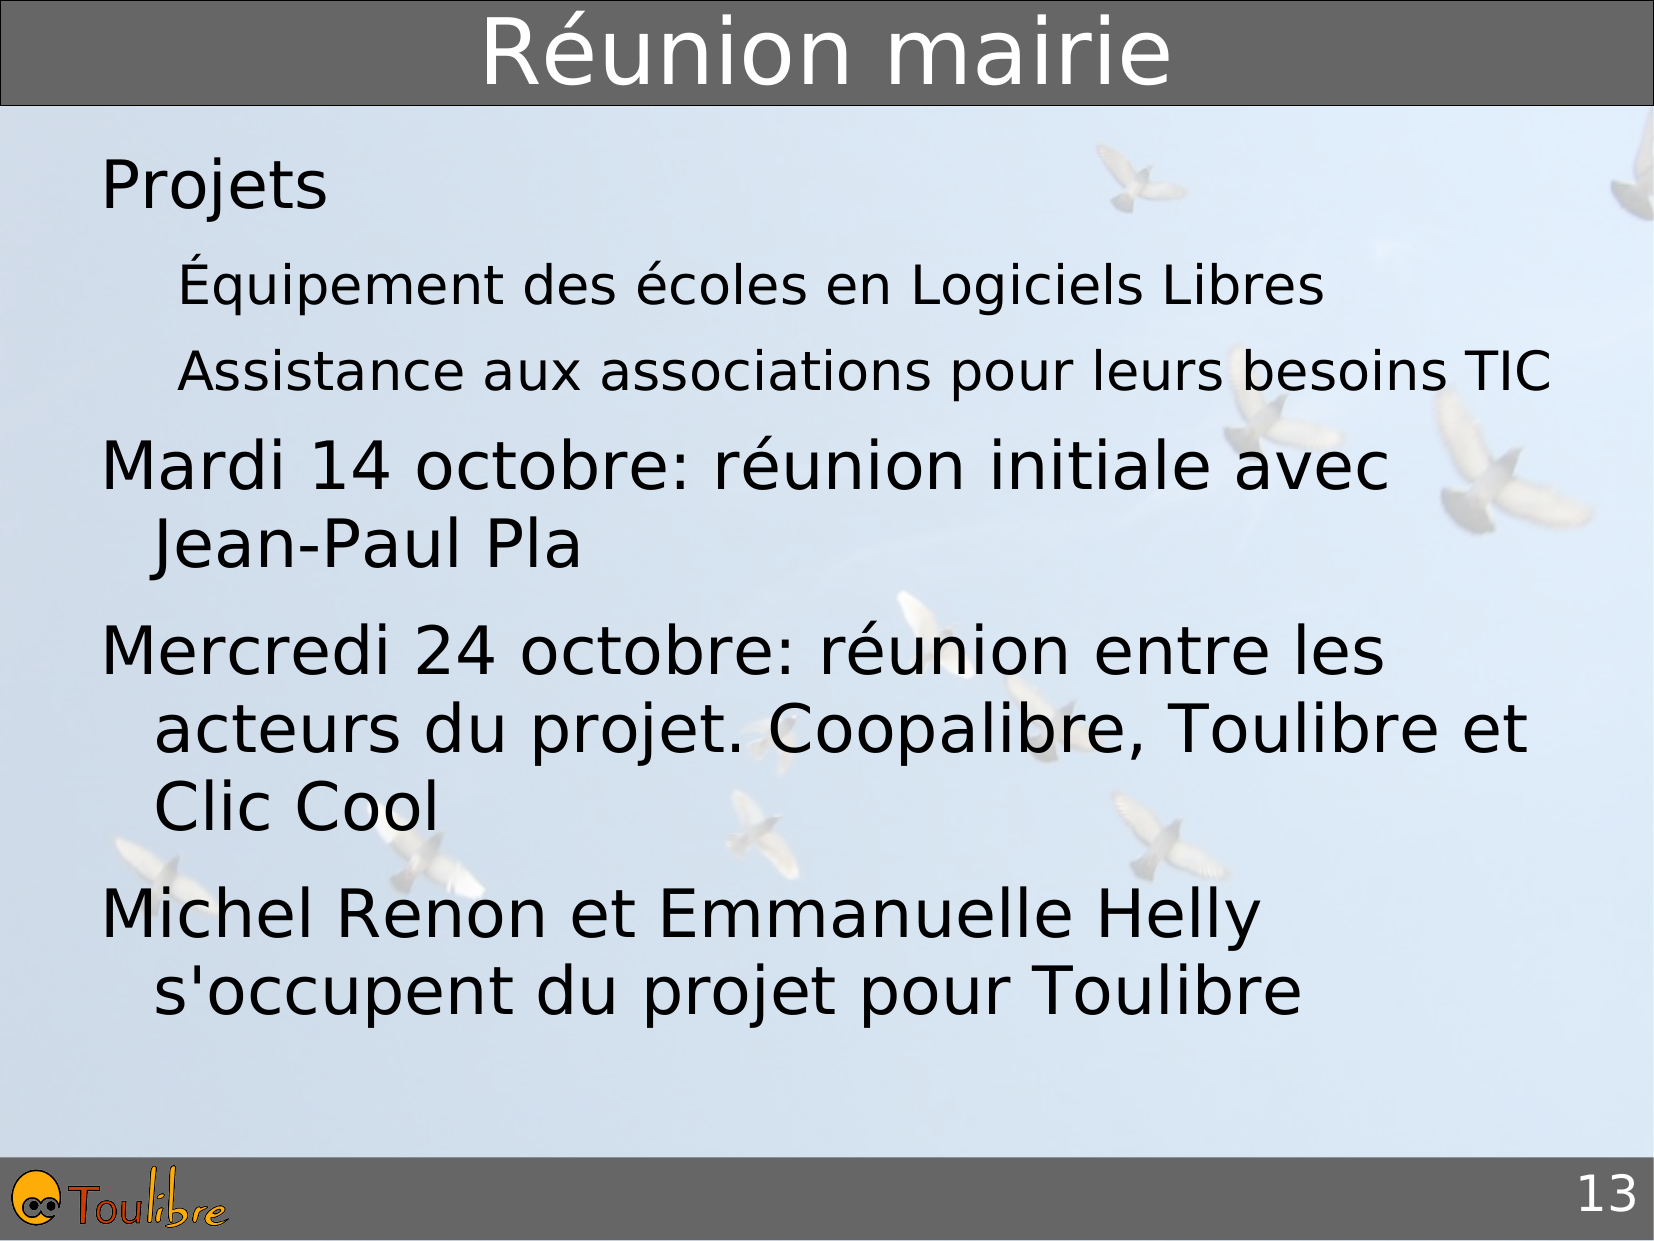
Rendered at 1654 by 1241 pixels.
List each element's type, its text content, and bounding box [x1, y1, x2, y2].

picture [11, 1165, 229, 1228]
title Réunion mairie [0, 0, 1654, 107]
list Projets Équipement des écoles en Logiciels Libres Assistance aux associations pour leurs besoins TIC Mardi 14 octobre: réunion initiale avec Jean-Paul Pla Mercredi 24 octobre: réunion entre les acteurs du projet. Coopalibre, Toulibre et Clic Cool Michel Renon et Emmanuelle Helly s'occupent du projet pour Toulibre [82, 146, 1571, 1094]
